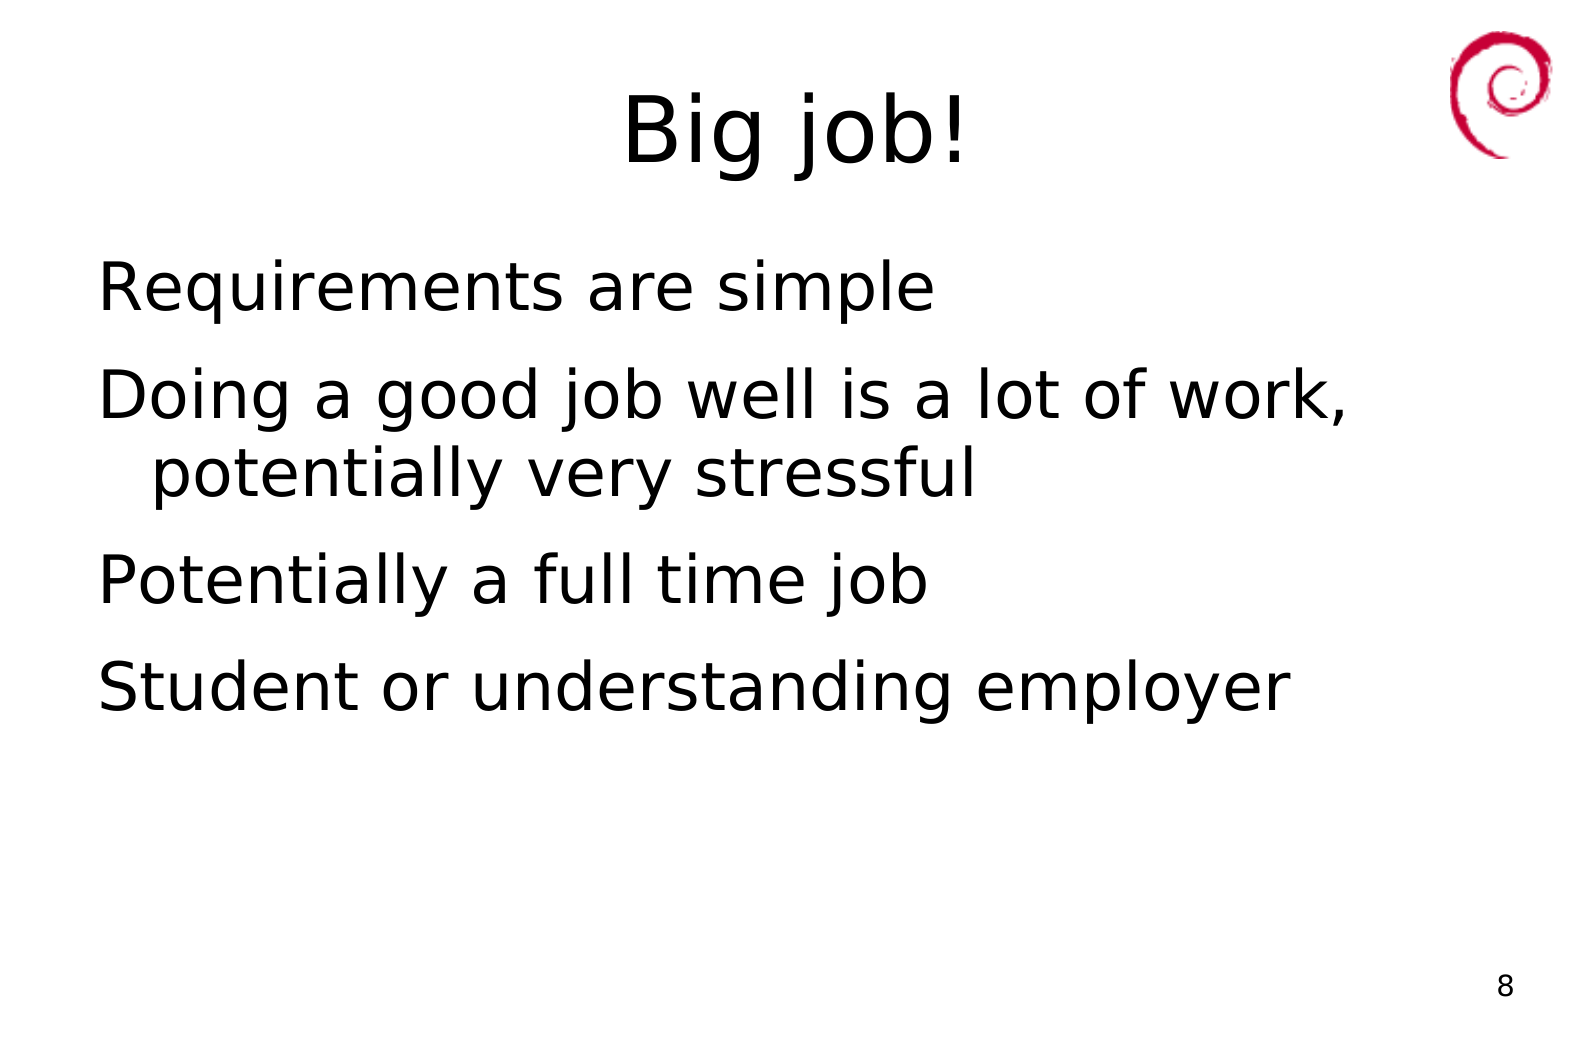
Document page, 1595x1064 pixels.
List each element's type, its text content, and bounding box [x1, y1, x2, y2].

picture [1450, 31, 1555, 159]
title Big job! [79, 49, 1515, 213]
list Requirements are simple Doing a good job well is a lot of work, potentially very stressful Potentially a full time job Student or understanding employer [79, 248, 1515, 936]
